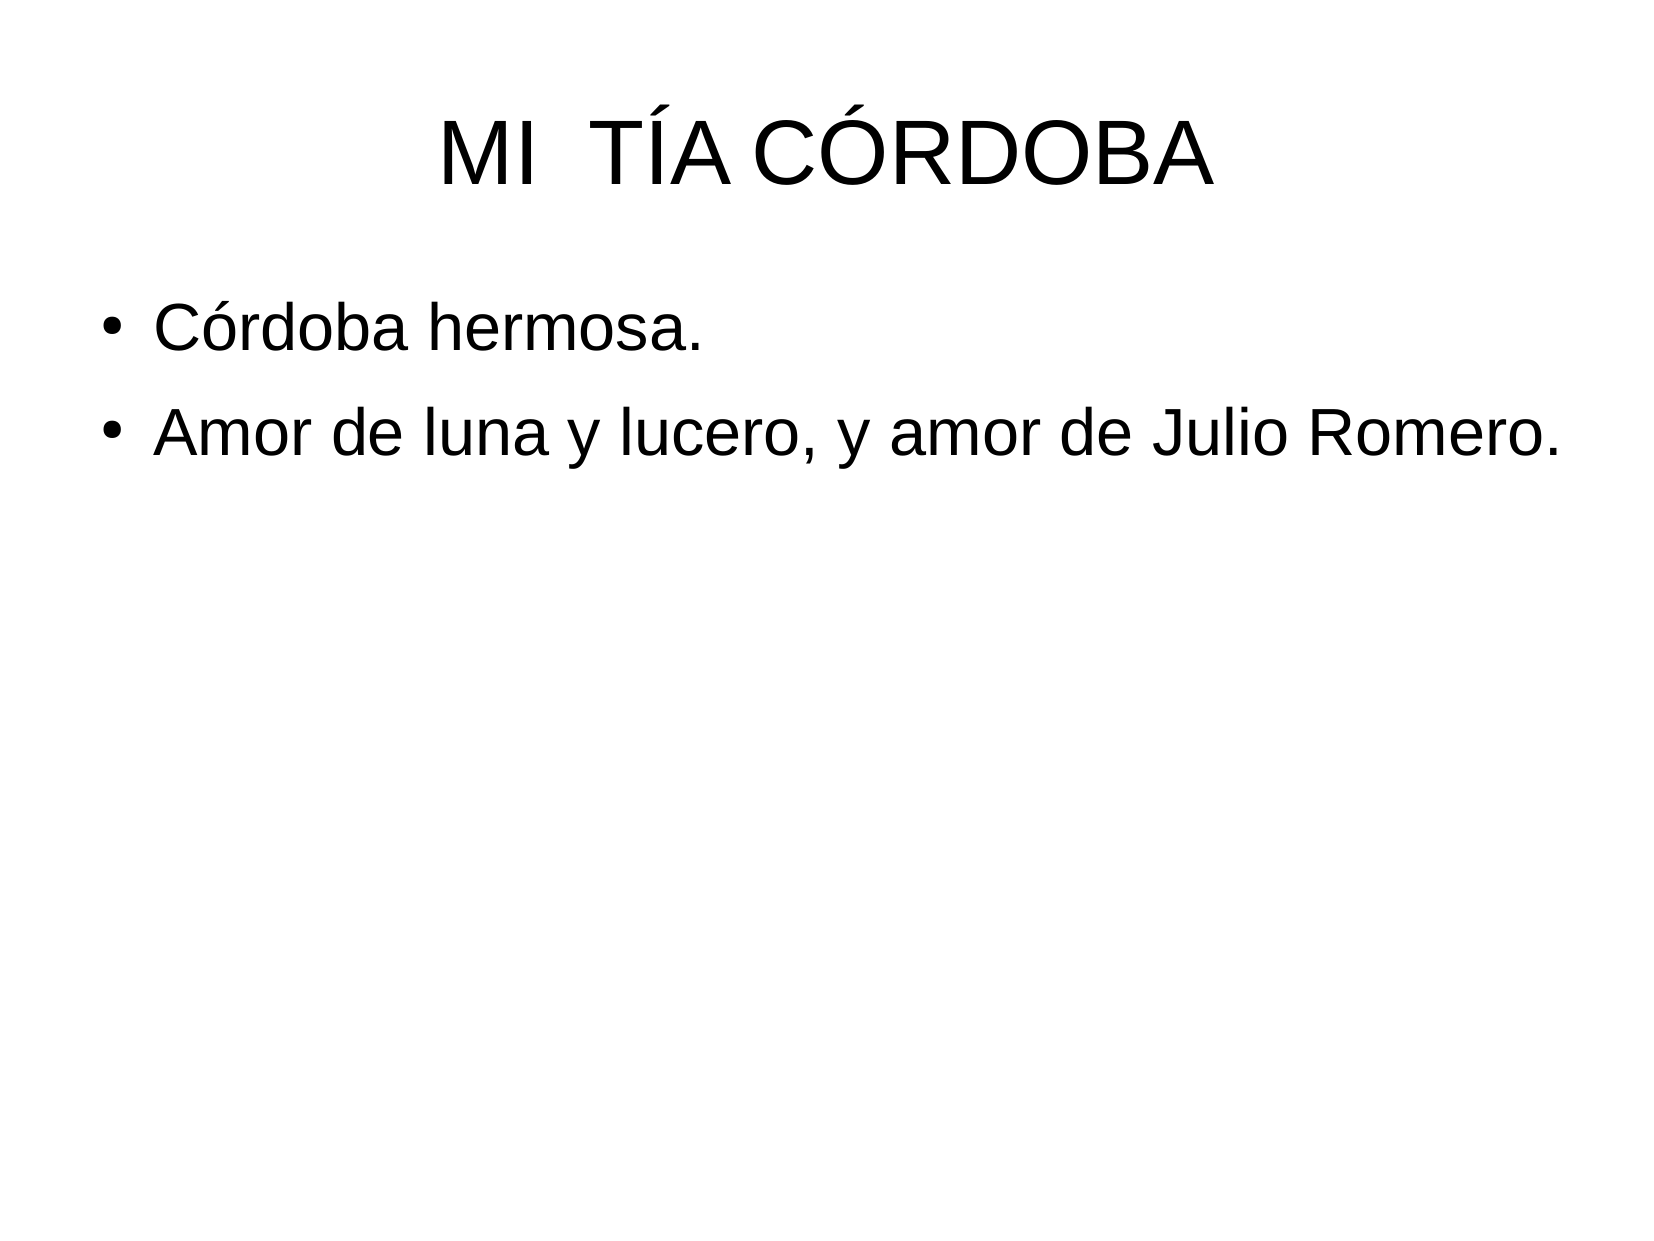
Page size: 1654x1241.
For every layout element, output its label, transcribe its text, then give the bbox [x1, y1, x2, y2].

title MI TÍA CÓRDOBA [82, 49, 1571, 257]
list Córdoba hermosa. Amor de luna y lucero, y amor de Julio Romero. [82, 290, 1571, 1010]
